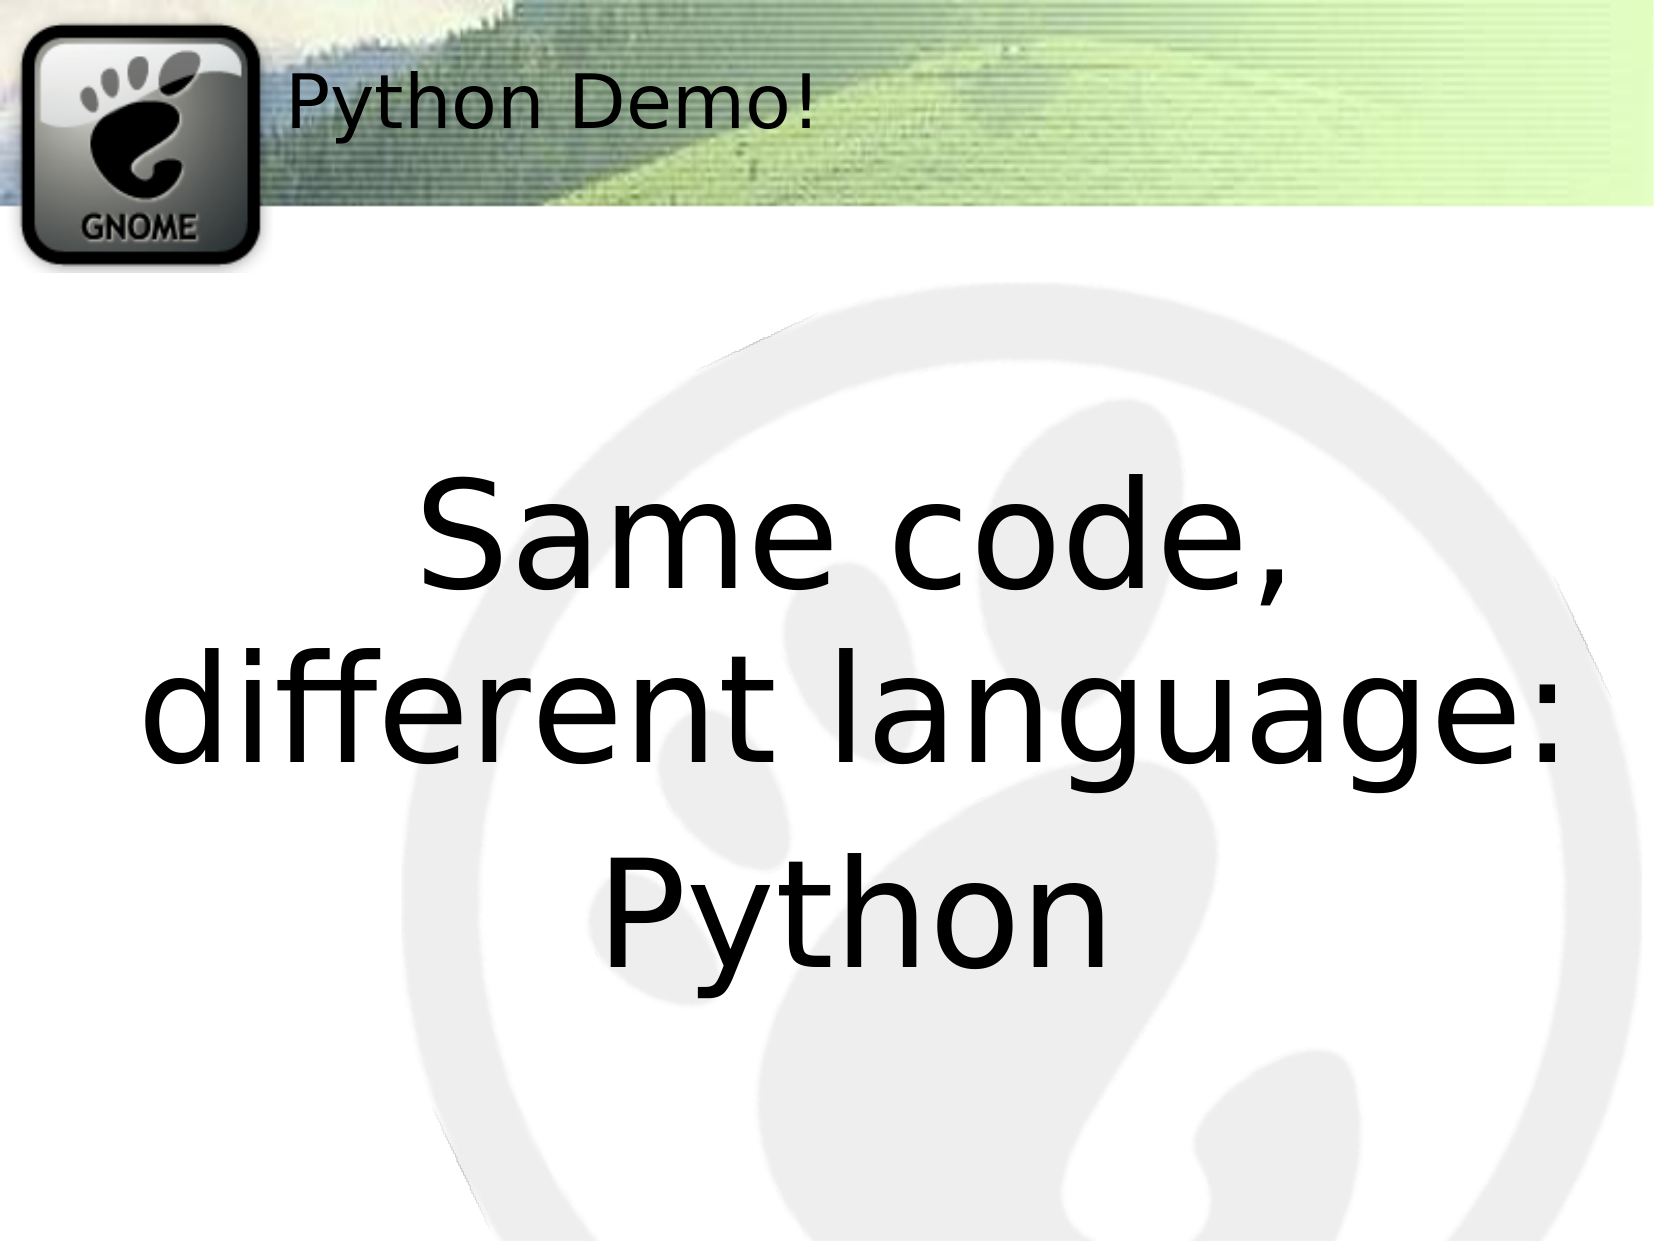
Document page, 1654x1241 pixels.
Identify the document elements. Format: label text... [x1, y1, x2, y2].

picture [0, 207, 1654, 273]
list Same code, different language: Python [118, 448, 1595, 1003]
title Python Demo! [0, 0, 1654, 207]
picture [401, 282, 1642, 1241]
